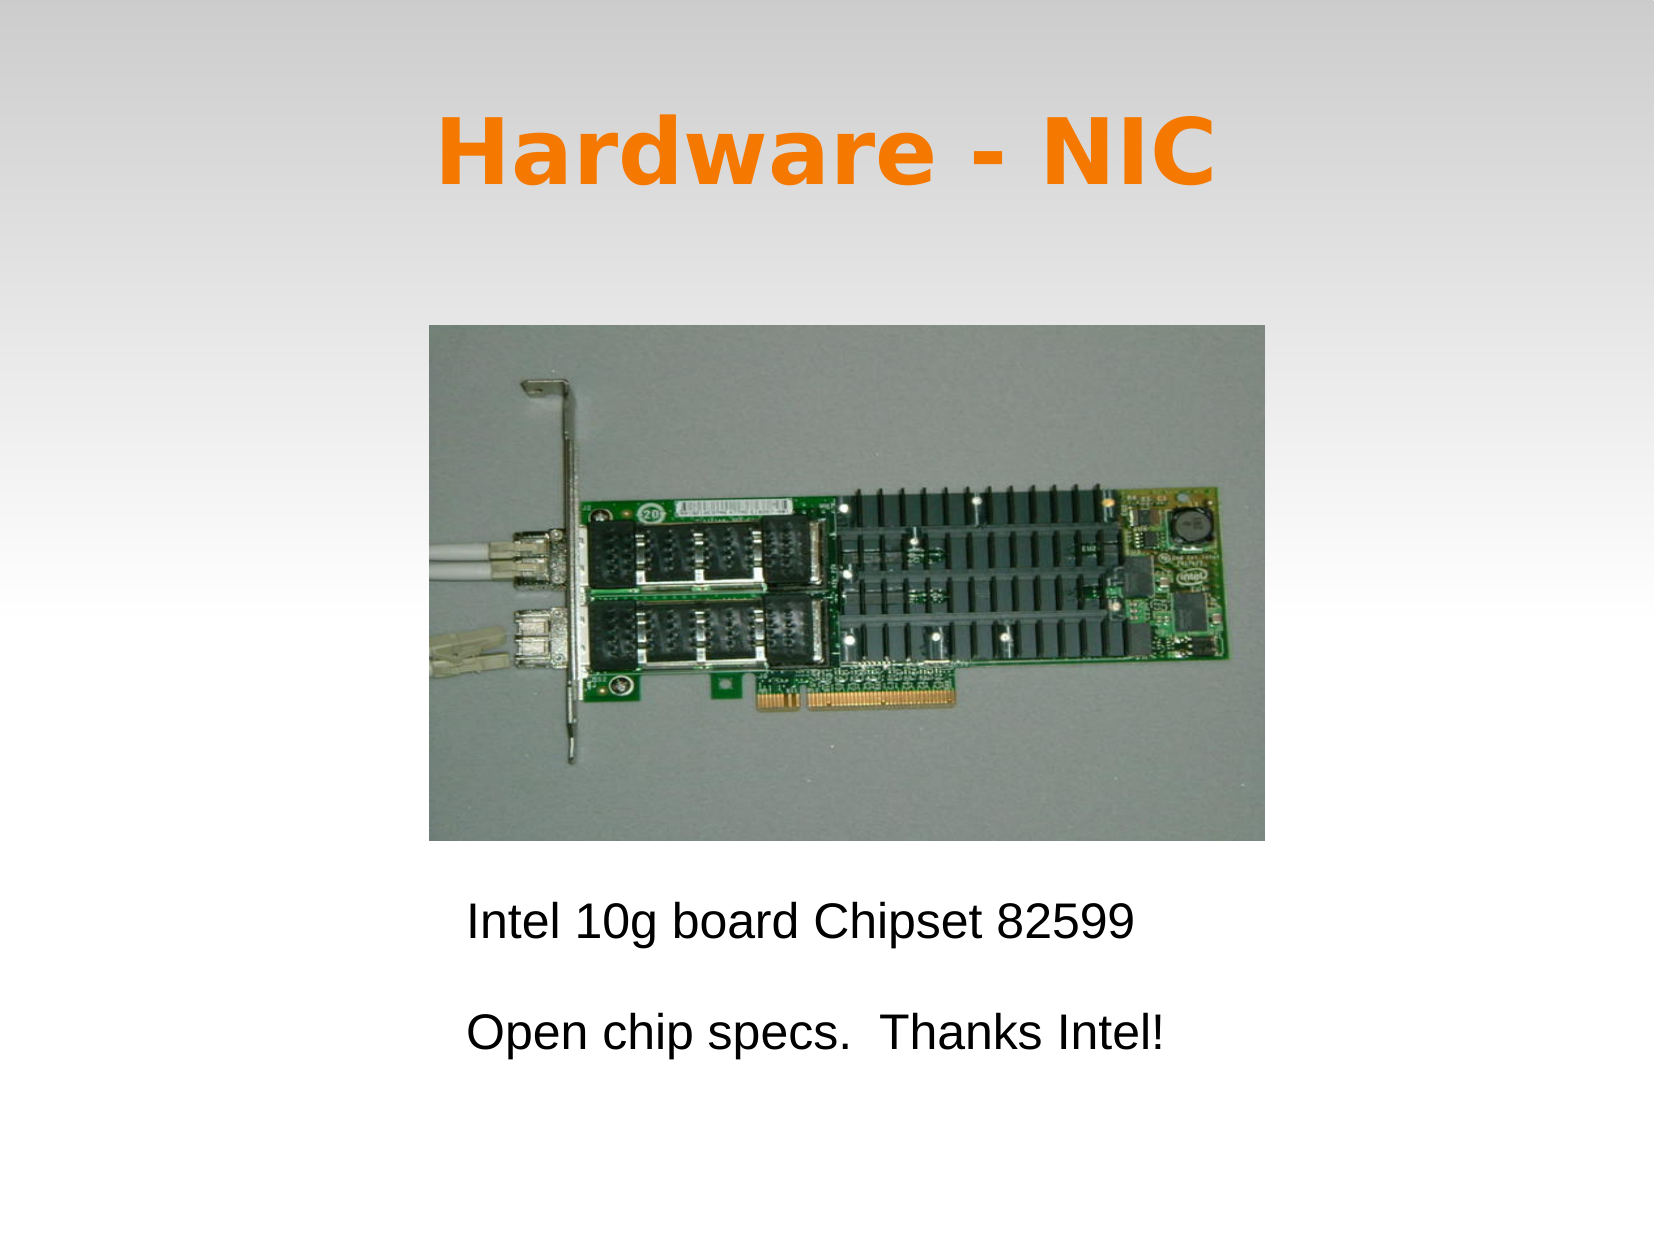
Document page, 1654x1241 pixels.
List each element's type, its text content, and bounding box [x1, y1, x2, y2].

picture [429, 325, 1265, 841]
text_box Intel 10g board Chipset 82599 Open chip specs. Thanks Intel! [451, 885, 1182, 1149]
title Hardware - NIC [82, 49, 1571, 257]
